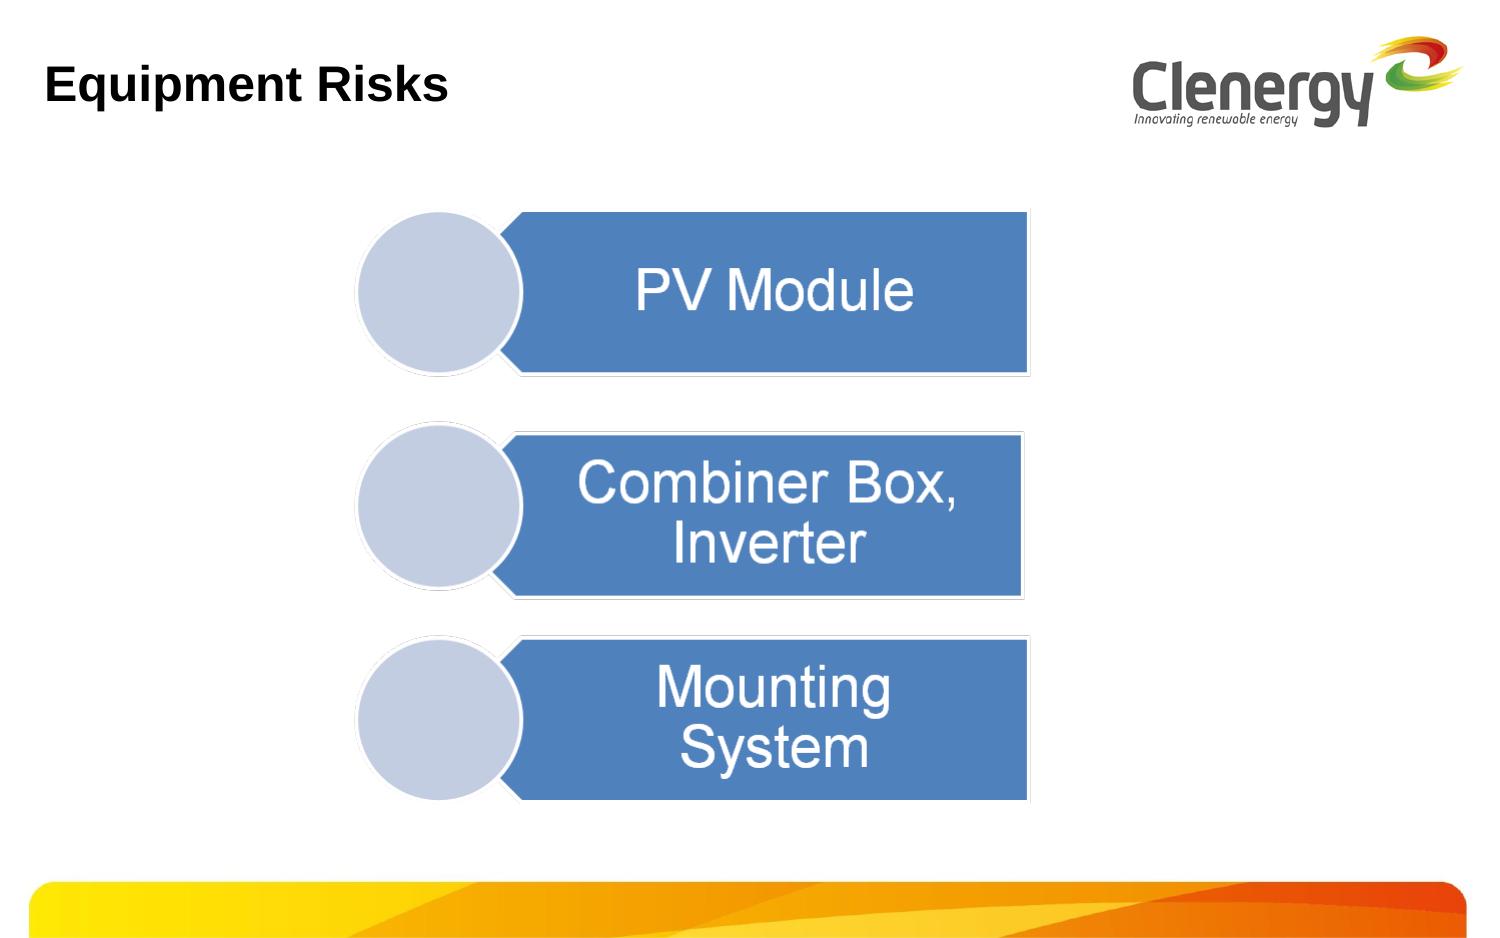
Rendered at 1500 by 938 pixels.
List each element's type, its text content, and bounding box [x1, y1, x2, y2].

picture [0, 0, 1500, 938]
text_box Equipment Risks [29, 43, 1176, 199]
